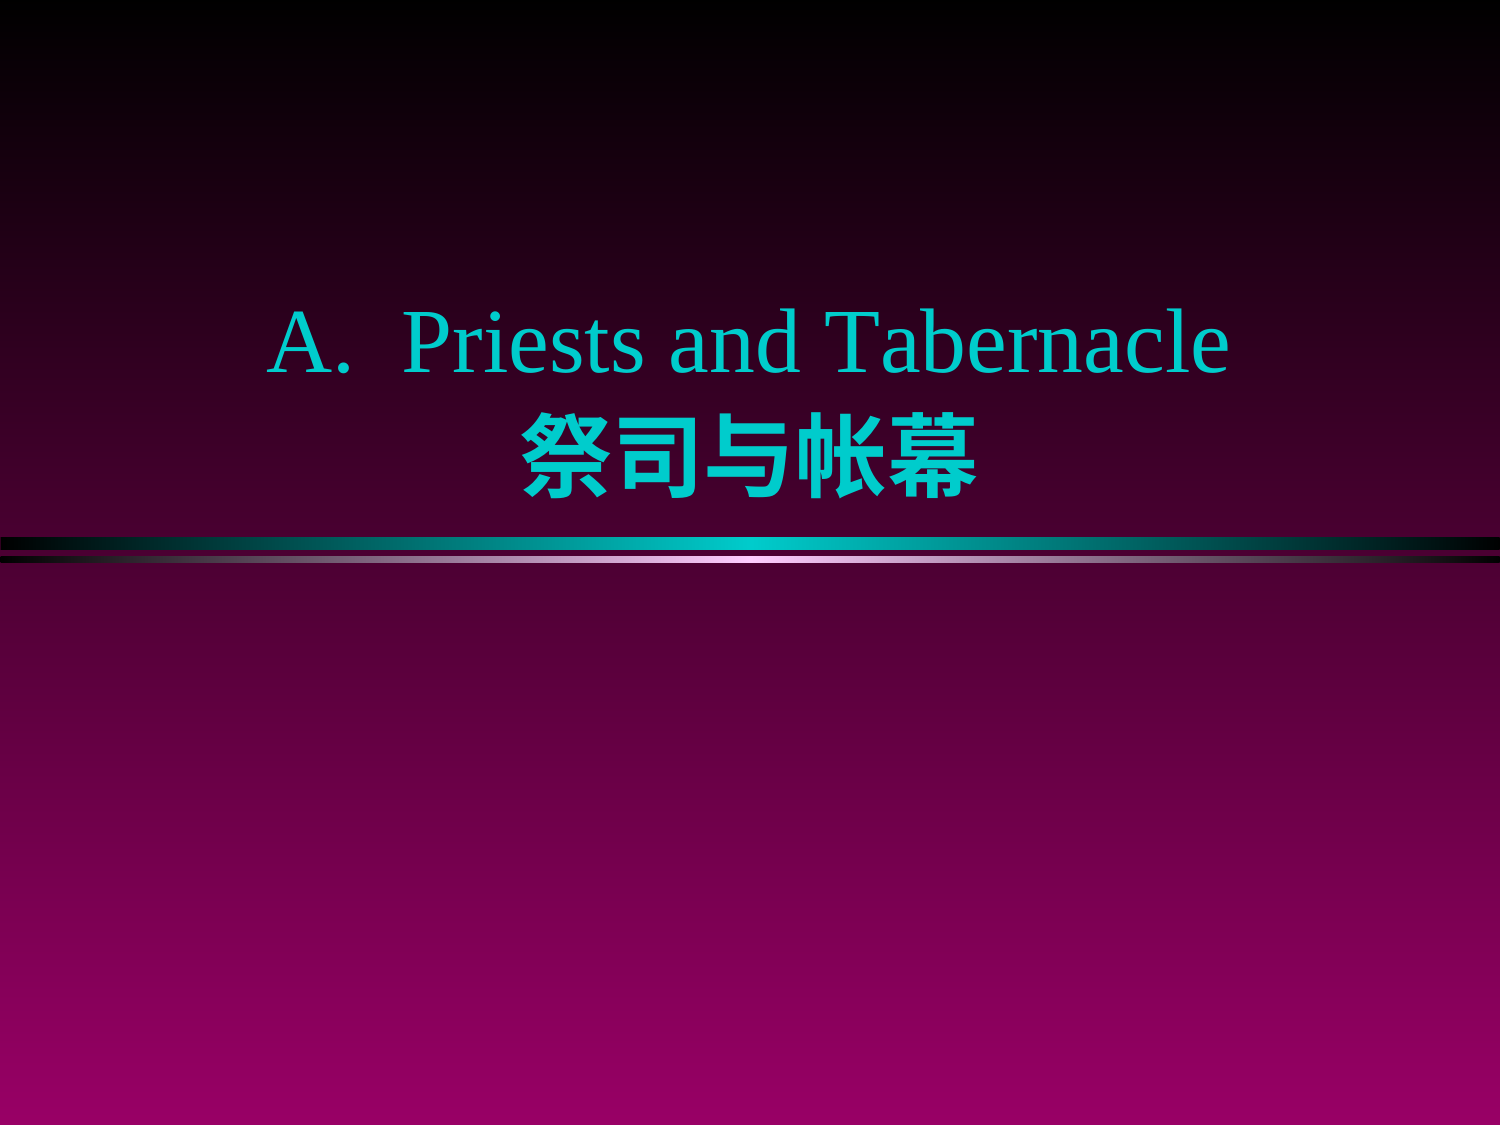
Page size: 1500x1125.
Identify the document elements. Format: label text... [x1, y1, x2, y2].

title A. Priests and Tabernacle 祭司与帐幕 [118, 301, 1382, 525]
